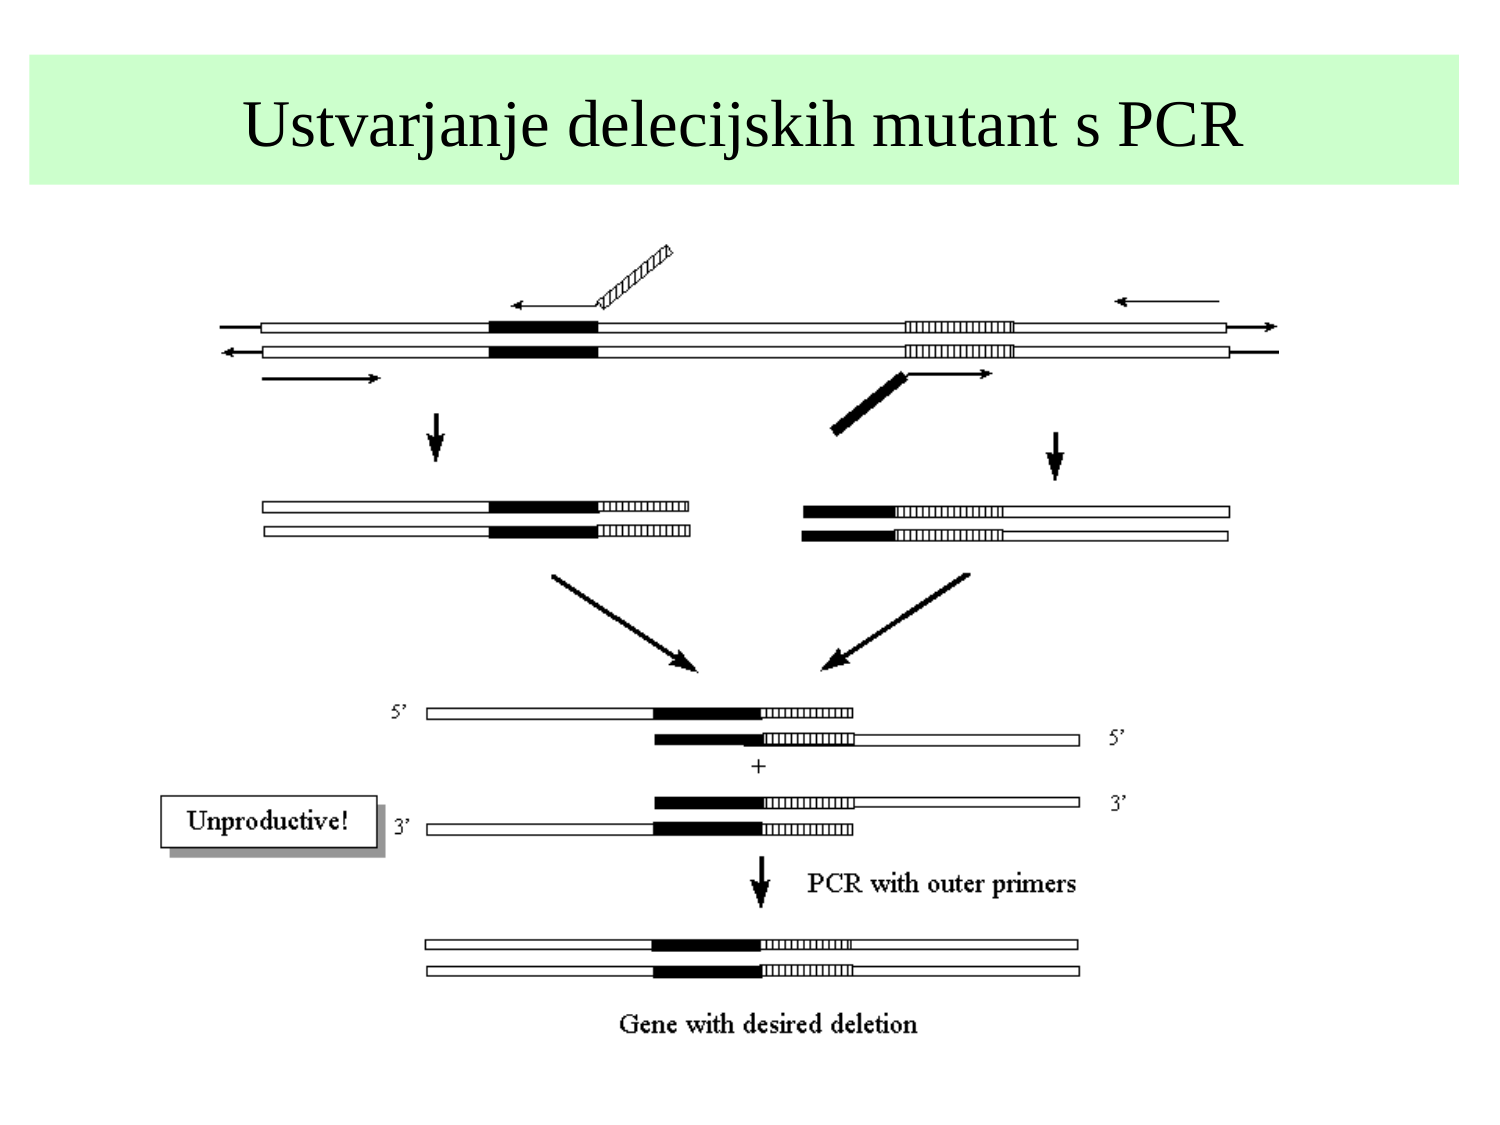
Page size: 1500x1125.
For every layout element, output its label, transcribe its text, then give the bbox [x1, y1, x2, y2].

picture [159, 243, 1279, 1049]
title Ustvarjanje delecijskih mutant s PCR [29, 54, 1459, 185]
